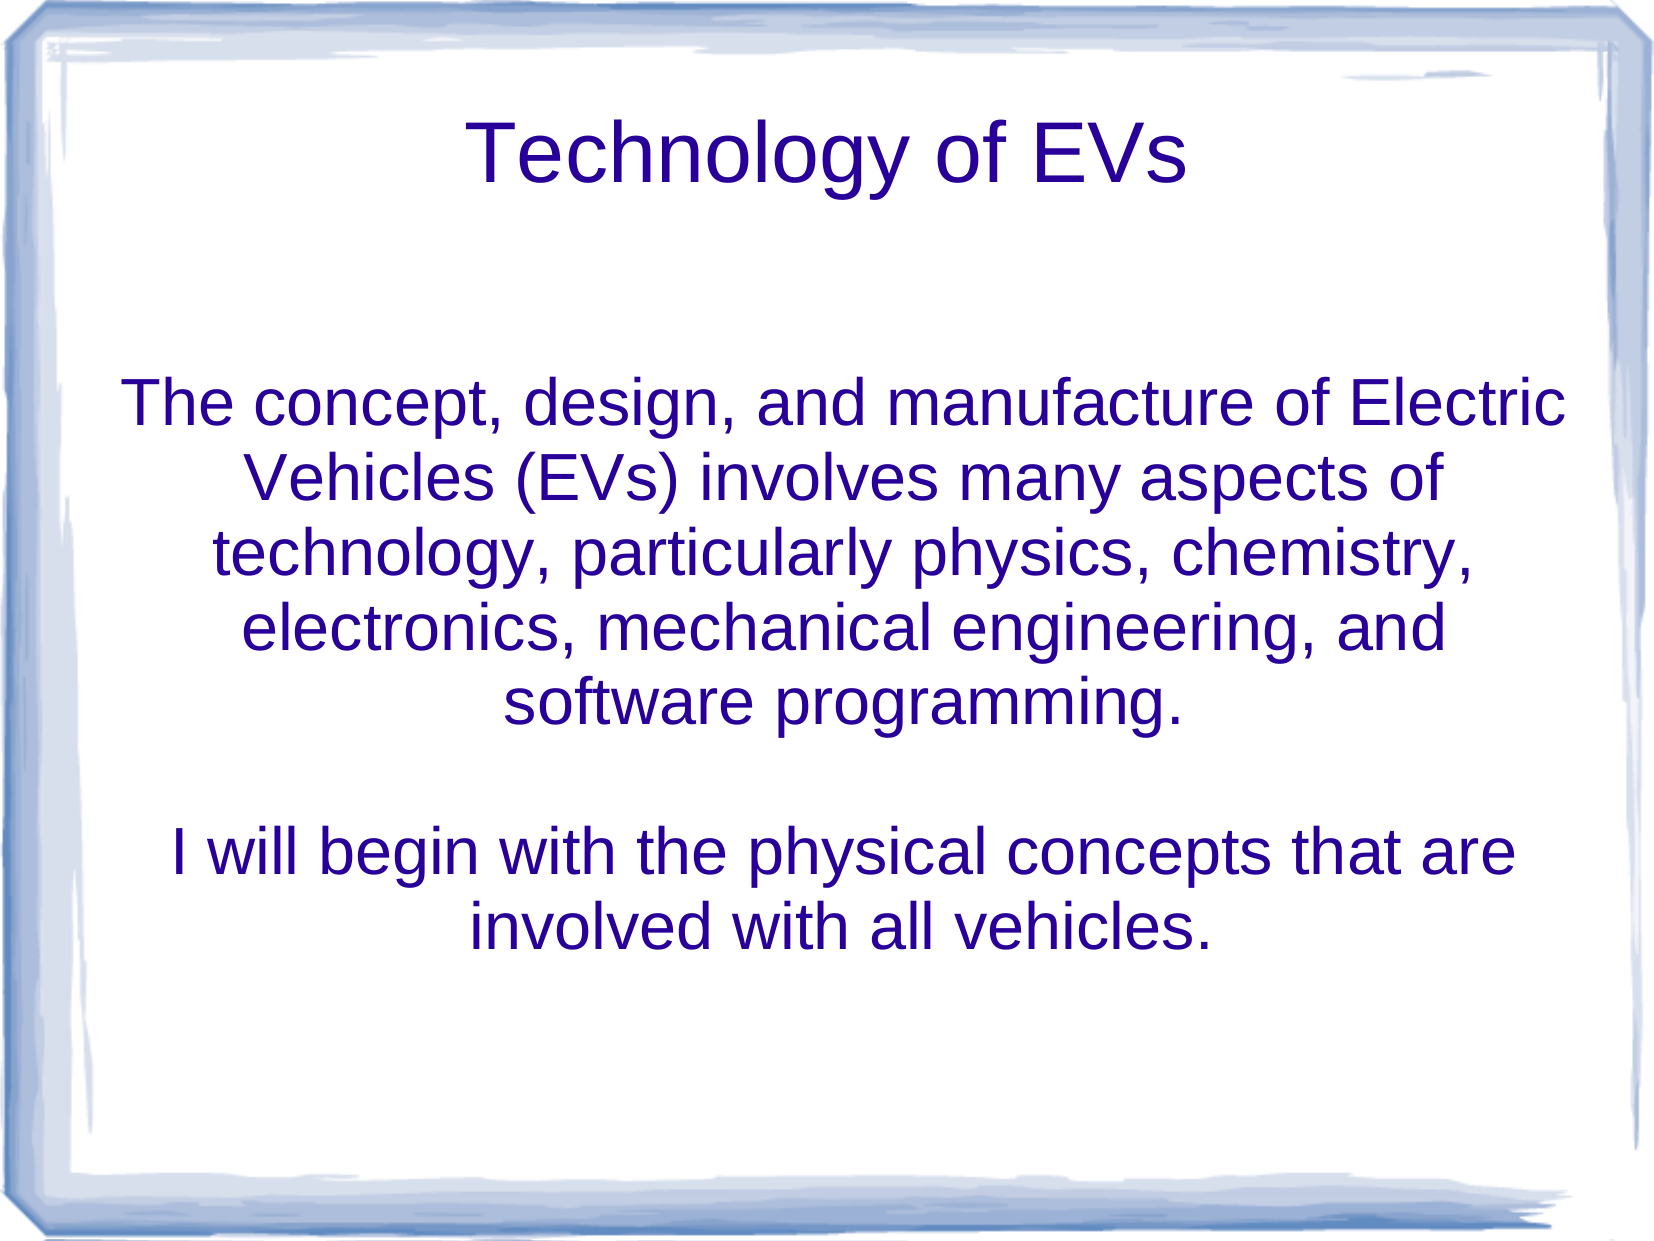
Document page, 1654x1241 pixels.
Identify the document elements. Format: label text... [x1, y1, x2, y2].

subtitle The concept, design, and manufacture of Electric Vehicles (EVs) involves many aspects of technology, particularly physics, chemistry, electronics, mechanical engineering, and software programming. I will begin with the physical concepts that are involved with all vehicles. [118, 324, 1571, 1004]
picture [0, 0, 1654, 1241]
title Technology of EVs [82, 49, 1571, 257]
